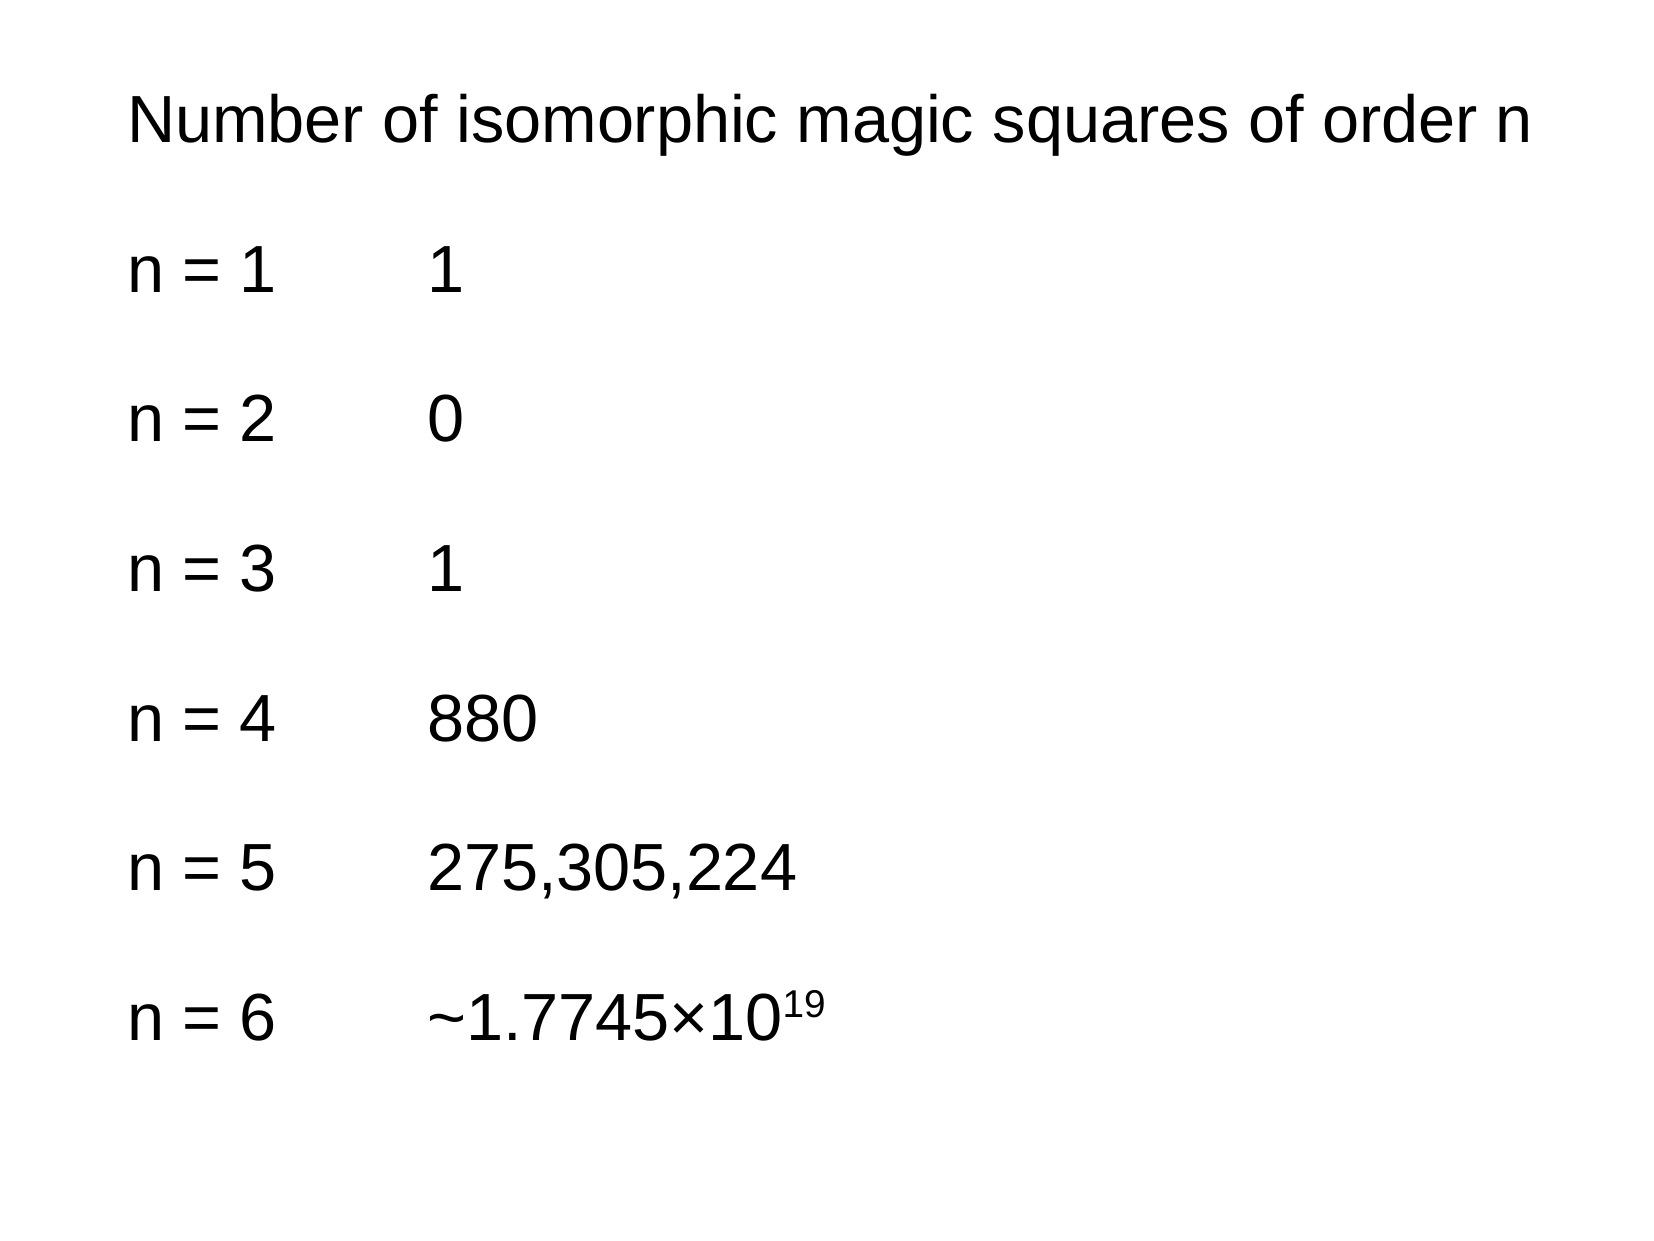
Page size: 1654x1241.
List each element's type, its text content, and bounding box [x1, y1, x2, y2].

text_box Number of isomorphic magic squares of order n n = 1 1 n = 2 0 n = 3 1 n = 4 880 n = 5 275,305,224 n = 6 ~1.7745×1019 [112, 75, 1613, 1065]
